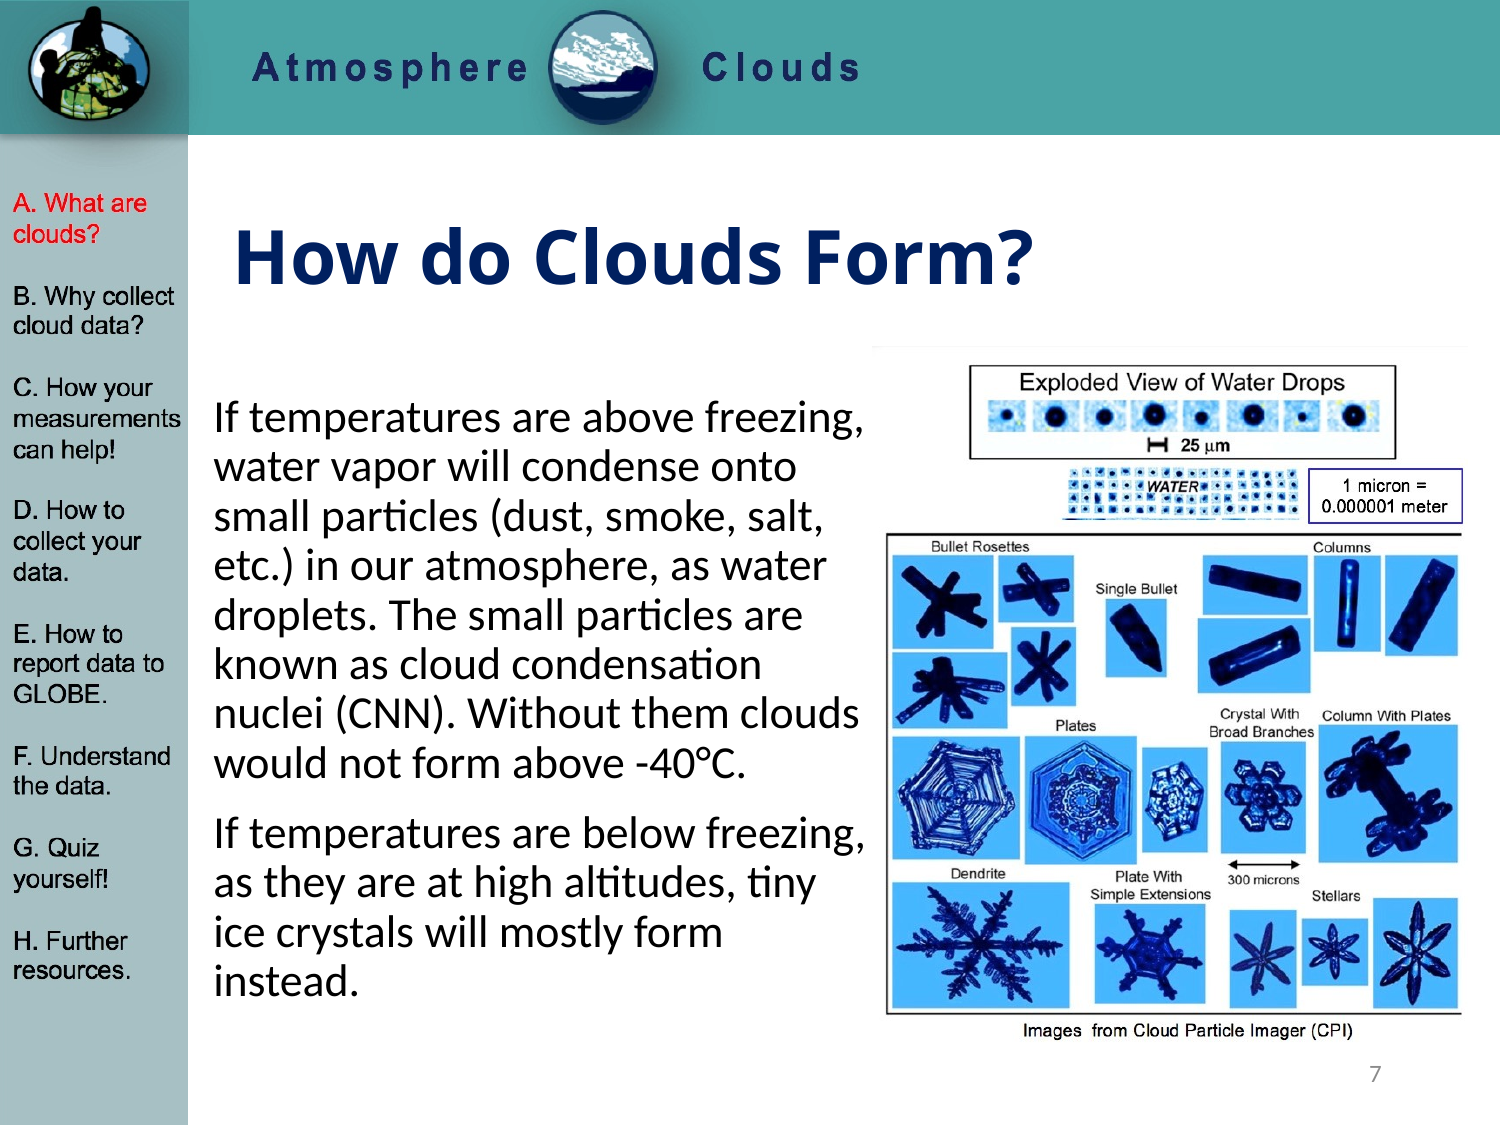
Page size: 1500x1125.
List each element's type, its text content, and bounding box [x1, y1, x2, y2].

list If temperatures are above freezing, water vapor will condense onto small particles (dust, smoke, salt, etc.) in our atmosphere, as water droplets. The small particles are known as cloud condensation nuclei (CNN). Without them clouds would not form above -40°C. If temperatures are below freezing, as they are at high altitudes, tiny ice crystals will mostly form instead. [198, 385, 872, 1006]
picture [0, 0, 1500, 1125]
slide_number <number> [1059, 1050, 1397, 1103]
title How do Clouds Form? [217, 151, 1442, 369]
picture [872, 346, 1468, 1050]
